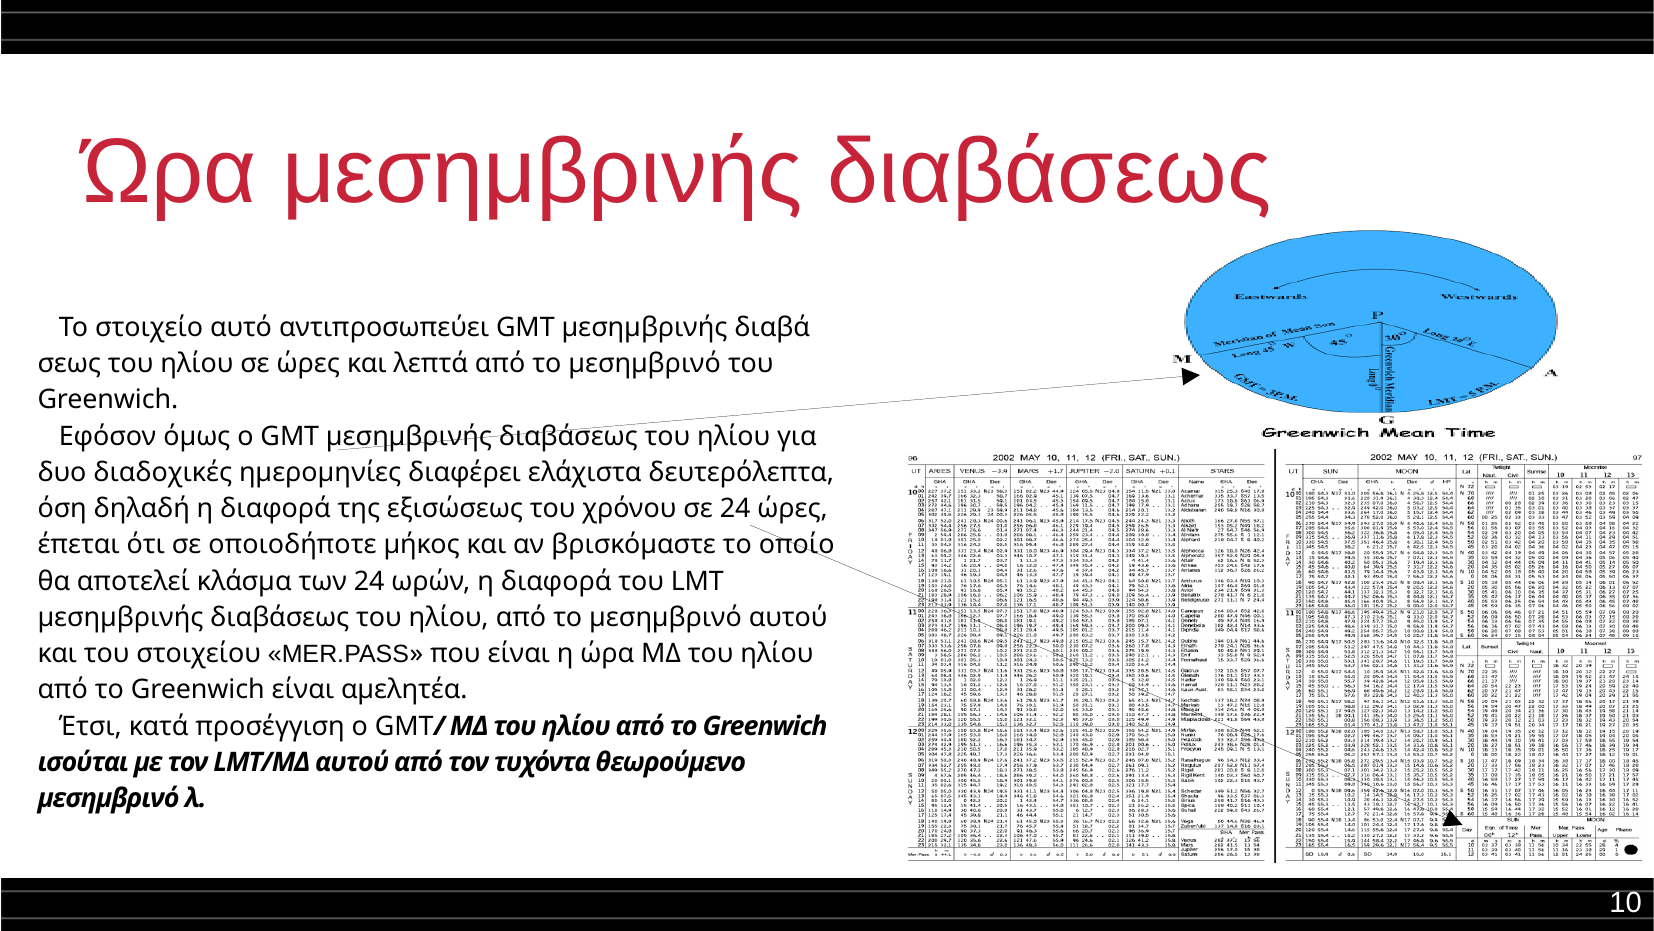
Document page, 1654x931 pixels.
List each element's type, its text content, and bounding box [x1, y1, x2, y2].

picture [1162, 224, 1576, 442]
picture [1, 878, 1654, 931]
list Το στοιχείο αυτό αντιπροσωπεύει GΜΤ μεσημβρινής διαβά­σεως του ηλίου σε ώρες και λεπτά από το μεσημβρινό του Greenwich. Εφόσον όμως ο GΜΤ μεσημβρινής διαβάσεως του ηλίου για δυο διαδοχικές ημερομη­νίες διαφέρει ελάχιστα δευτερόλεπτα, όση δηλαδή η διαφορά της εξισώσεως του χρόνου σε 24 ώρες, έπεται ότι σε οποιοδήποτε μήκος και αν βρισκόμαστε το οποίο θα αποτελεί κλάσμα των 24 ωρών, η διαφορά του LΜΤ μεσημβρινής διαβάσεως του ηλίου, από το μεσημβρινό αυτού και του στοιχείου «ΜER.PASS» που είναι η ώρα ΜΔ του ηλίου από το Greenwich είναι αμελητέα. Έτσι, κατά προσέγγιση ο GMT/ ΜΔ του ηλίου από το Greenwich ισούται με τον LΜΤ/ΜΔ αυτού από τον τυχόντα θεωρούμενο μεσημβρινό λ. [37, 271, 863, 826]
picture [1, 0, 1654, 54]
picture [900, 449, 1651, 863]
title Ώρα μεσημβρινής διαβάσεως [82, 92, 1571, 249]
